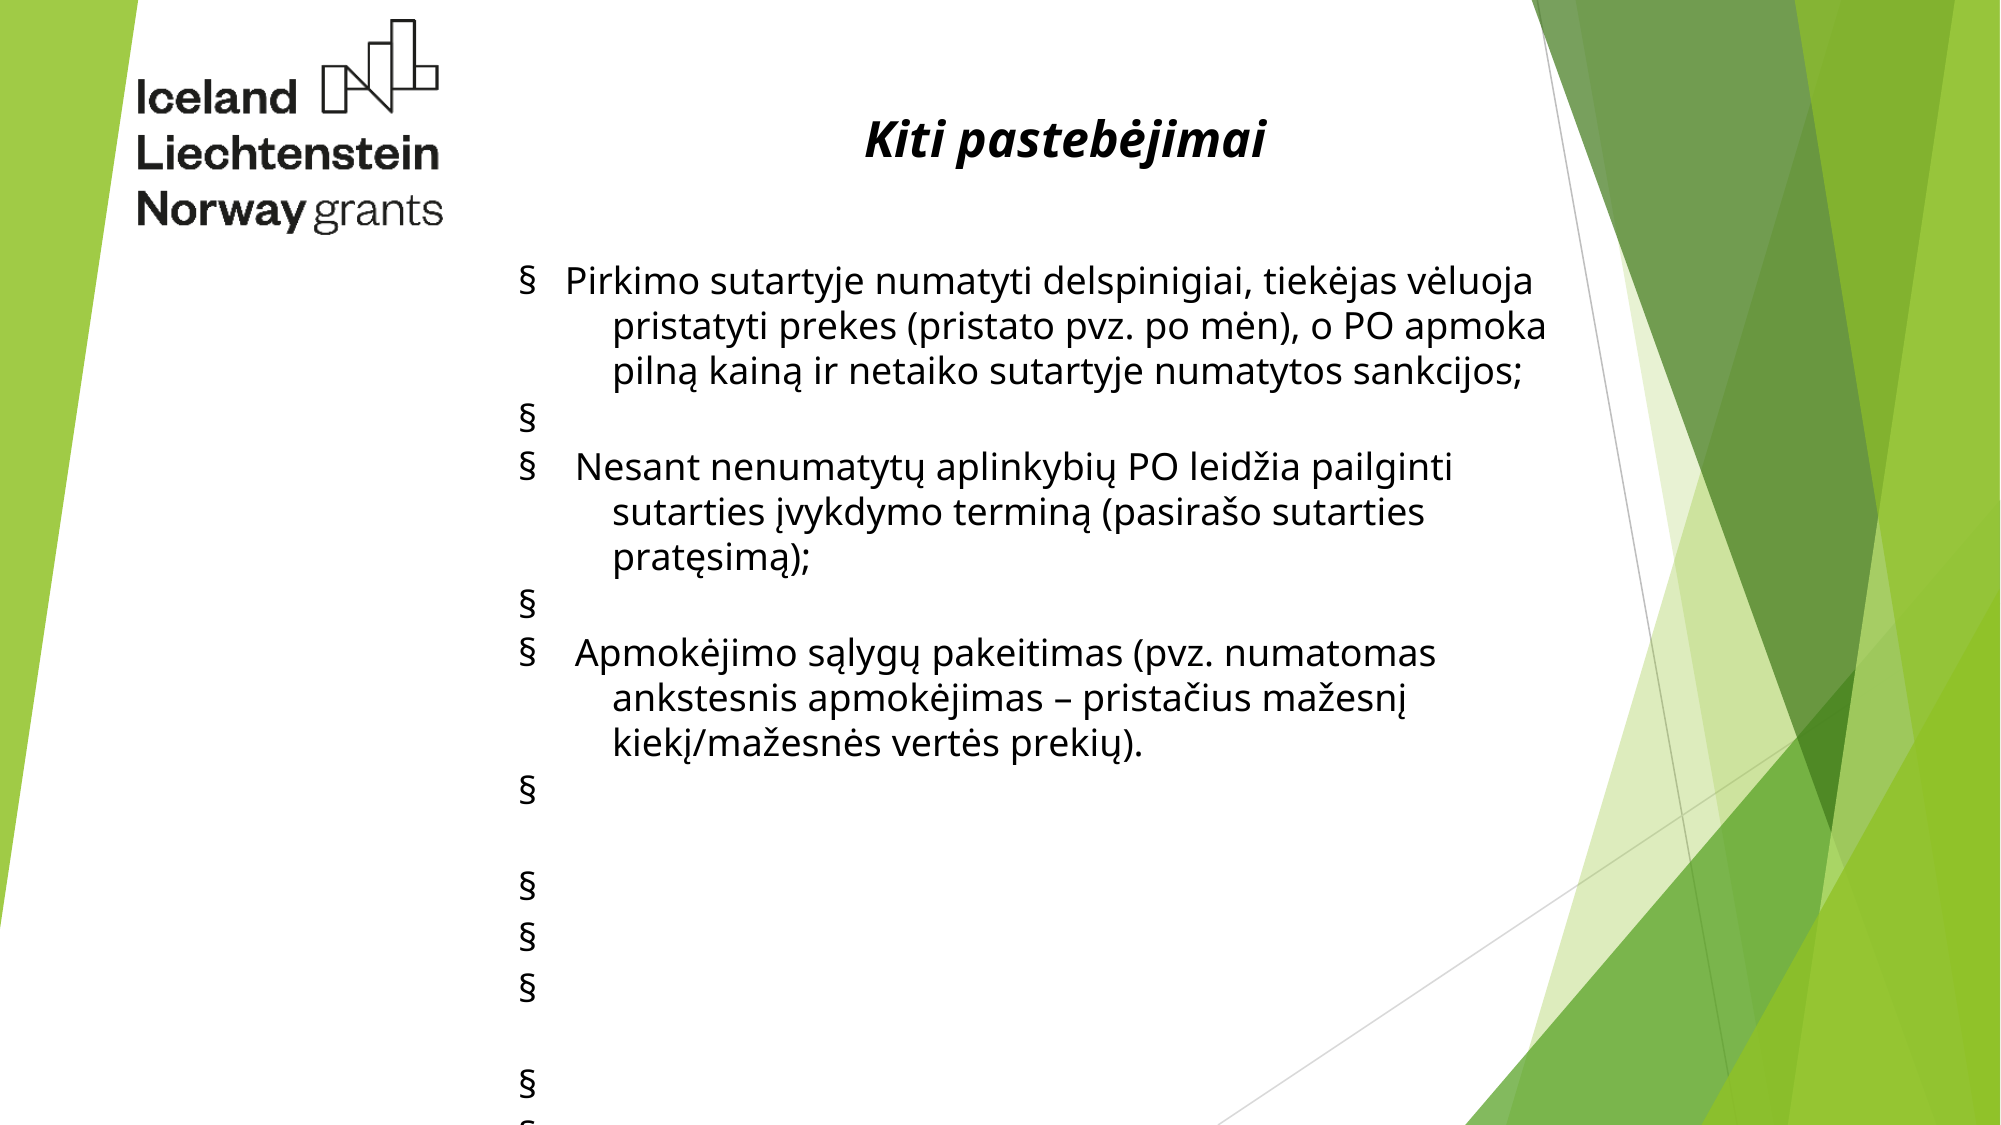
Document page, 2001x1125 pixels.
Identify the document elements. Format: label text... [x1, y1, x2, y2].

picture [135, 19, 444, 236]
text_box Kiti pastebėjimai Pirkimo sutartyje numatyti delspinigiai, tiekėjas vėluoja pristatyti prekes (pristato pvz. po mėn), o PO apmoka pilną kainą ir netaiko sutartyje numatytos sankcijos; Nesant nenumatytų aplinkybių PO leidžia pailginti sutarties įvykdymo terminą (pasirašo sutarties pratęsimą); Apmokėjimo sąlygų pakeitimas (pvz. numatomas ankstesnis apmokėjimas – pristačius mažesnį kiekį/mažesnės vertės prekių). [503, 39, 1628, 1125]
